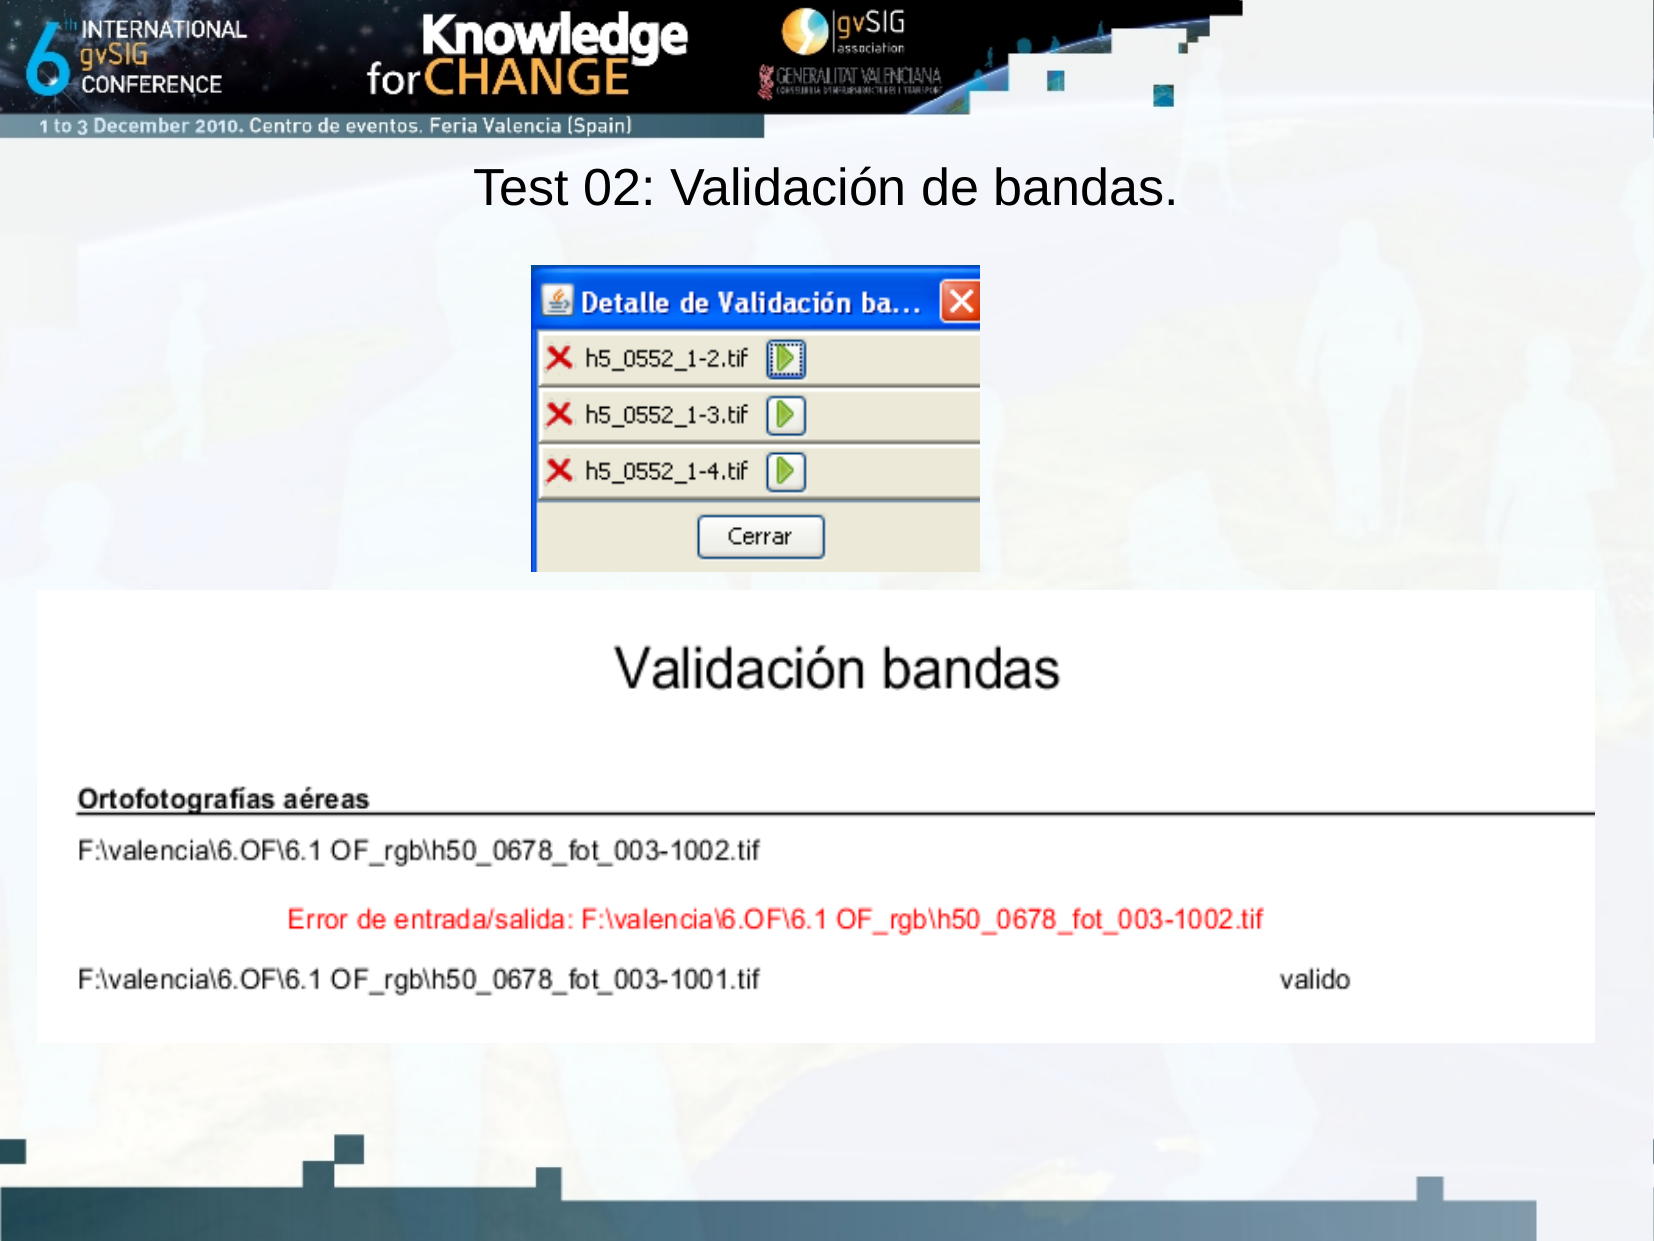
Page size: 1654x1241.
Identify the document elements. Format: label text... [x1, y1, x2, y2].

title Test 02: Validación de bandas. [82, 118, 1571, 257]
picture [0, 0, 1654, 1241]
